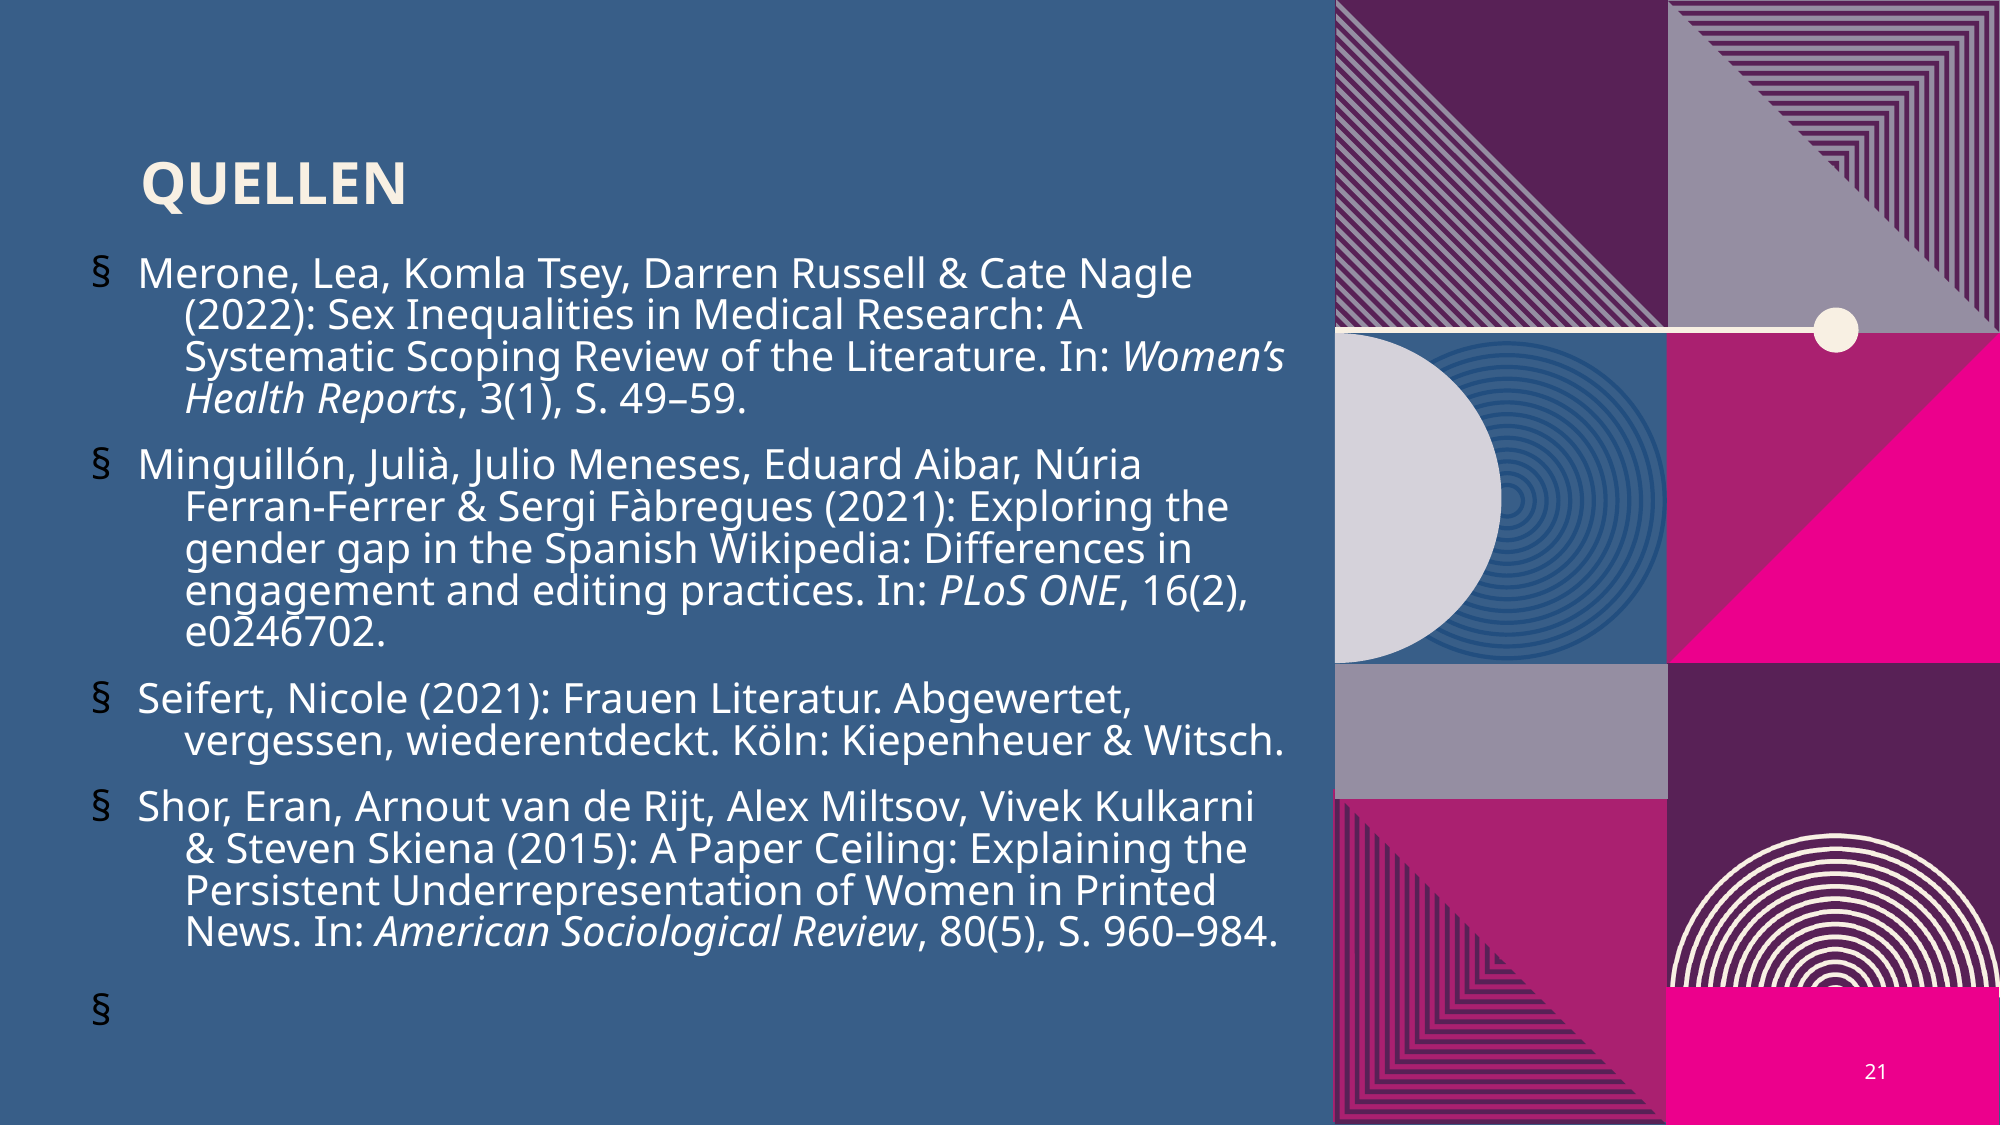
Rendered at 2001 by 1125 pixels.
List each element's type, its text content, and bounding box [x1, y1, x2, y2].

text_box [1849, 1042, 1925, 1103]
title Quellen [125, 146, 1206, 247]
list Merone, Lea, Komla Tsey, Darren Russell & Cate Nagle (2022): Sex Inequalities in Medical Research: A Systematic Scoping Review of the Literature. In: Women’s Health Reports, 3(1), S. 49–59. Minguillón, Julià, Julio Meneses, Eduard Aibar, Núria Ferran-Ferrer & Sergi Fàbregues (2021): Exploring the gender gap in the Spanish Wikipedia: Differences in engagement and editing practices. In: PLoS ONE, 16(2), e0246702. Seifert, Nicole (2021): Frauen Literatur. Abgewertet, vergessen, wiederentdeckt. Köln: Kiepenheuer & Witsch. Shor, Eran, Arnout van de Rijt, Alex Miltsov, Vivek Kulkarni & Steven Skiena (2015): A Paper Ceiling: Explaining the Persistent Underrepresentation of Women in Printed News. In: American Sociological Review, 80(5), S. 960–984. [75, 247, 1309, 1084]
